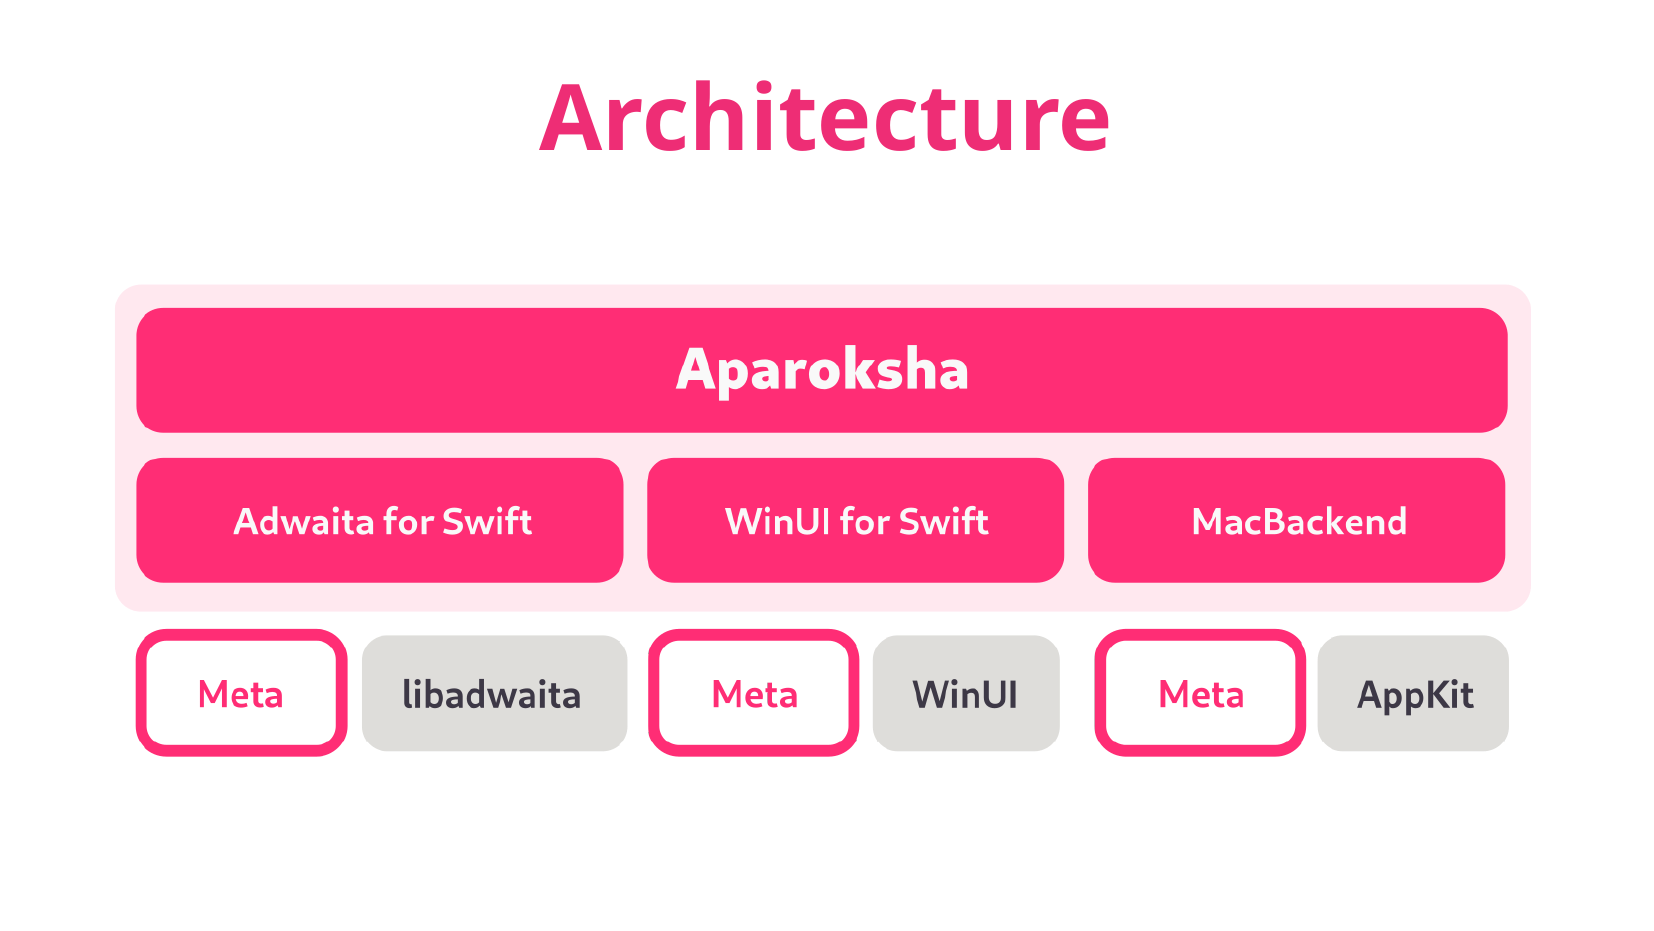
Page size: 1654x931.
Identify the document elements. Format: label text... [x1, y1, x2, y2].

picture [85, 240, 1569, 804]
title Architecture [82, 37, 1571, 193]
